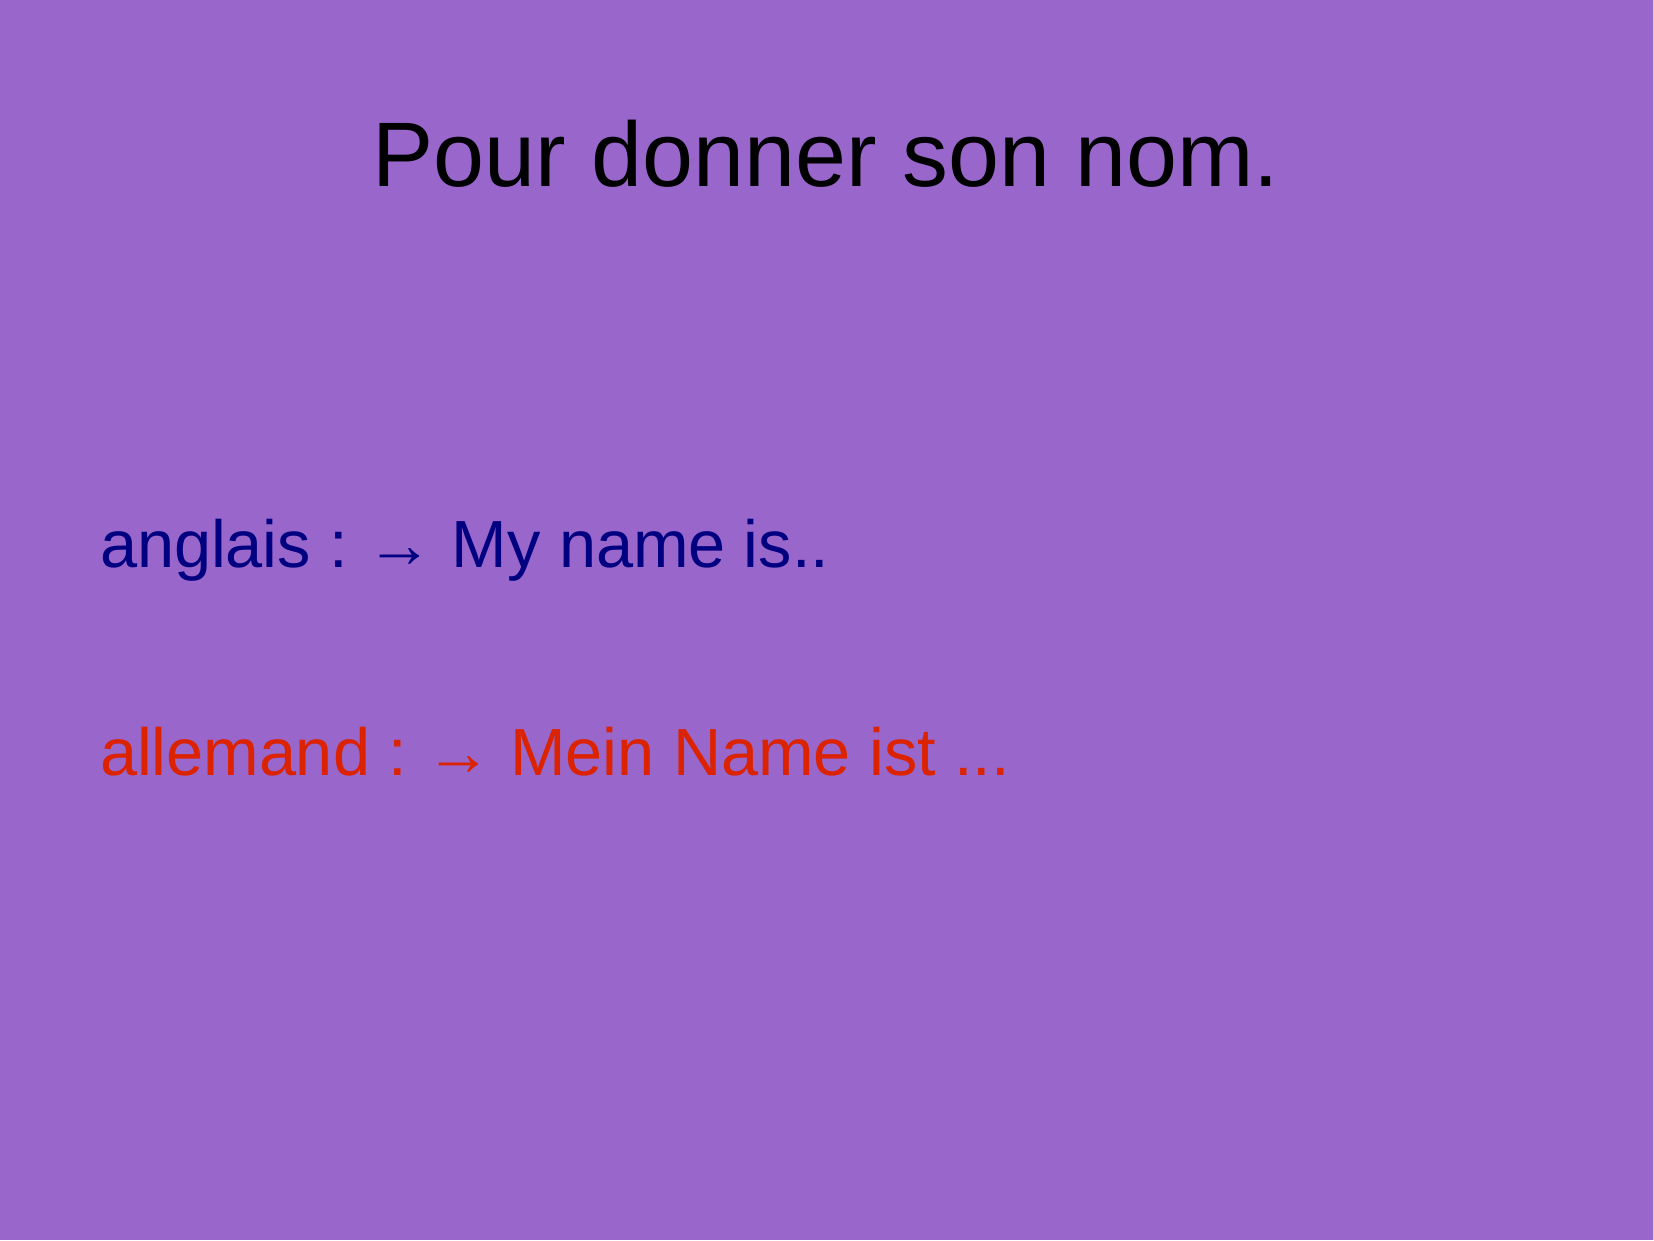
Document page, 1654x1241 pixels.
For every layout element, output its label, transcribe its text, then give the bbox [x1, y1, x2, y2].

list anglais : → My name is.. allemand : → Mein Name ist ... [82, 290, 1571, 1109]
title Pour donner son nom. [82, 49, 1571, 257]
